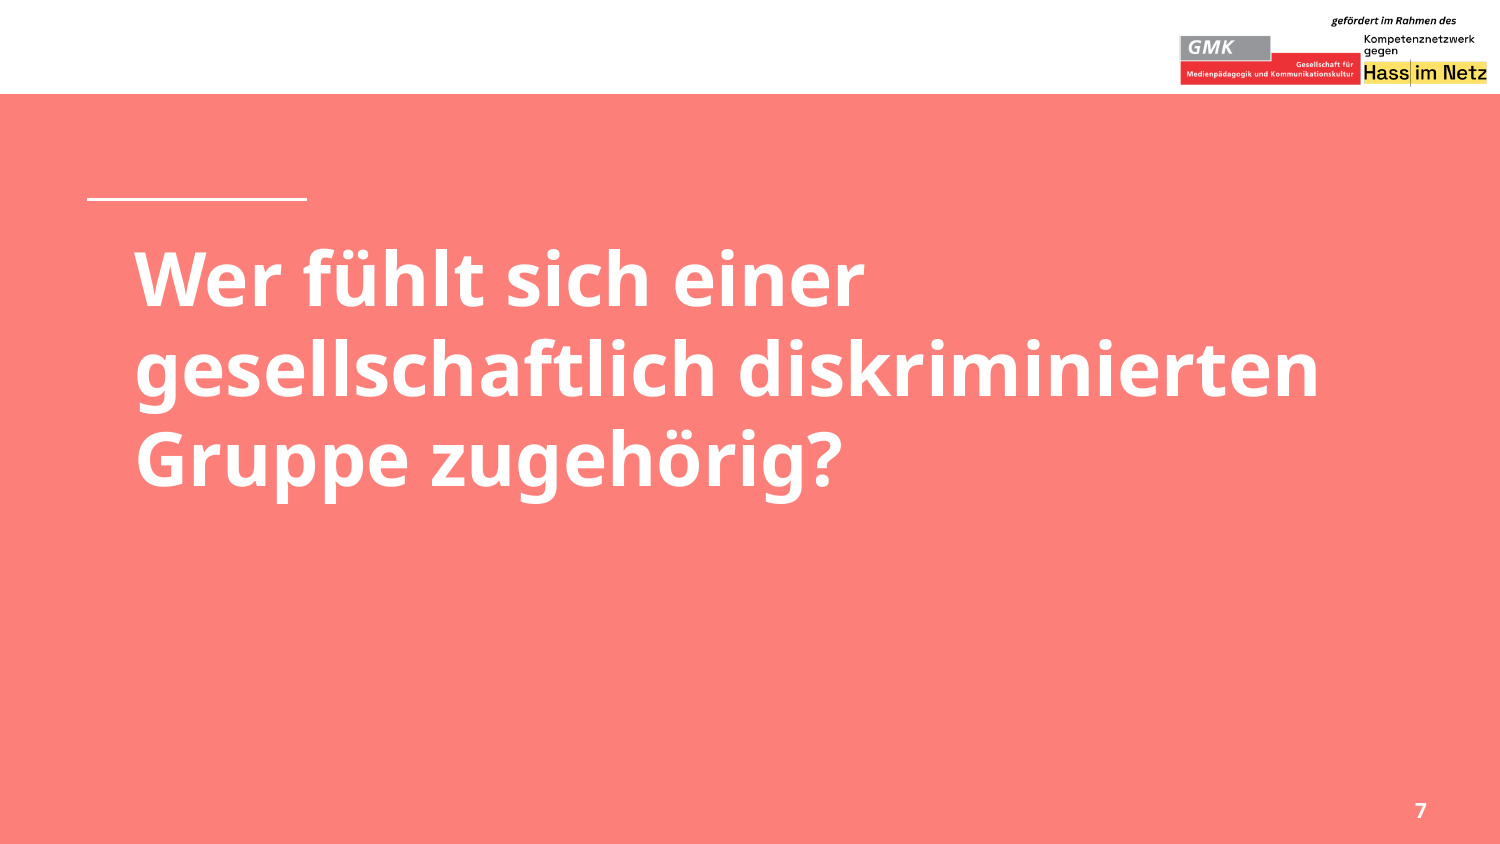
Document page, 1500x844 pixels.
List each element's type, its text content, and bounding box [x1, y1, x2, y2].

text_box 7 [1400, 779, 1491, 844]
title Wer fühlt sich einer gesellschaftlich diskriminierten Gruppe zugehörig? [119, 216, 1381, 466]
